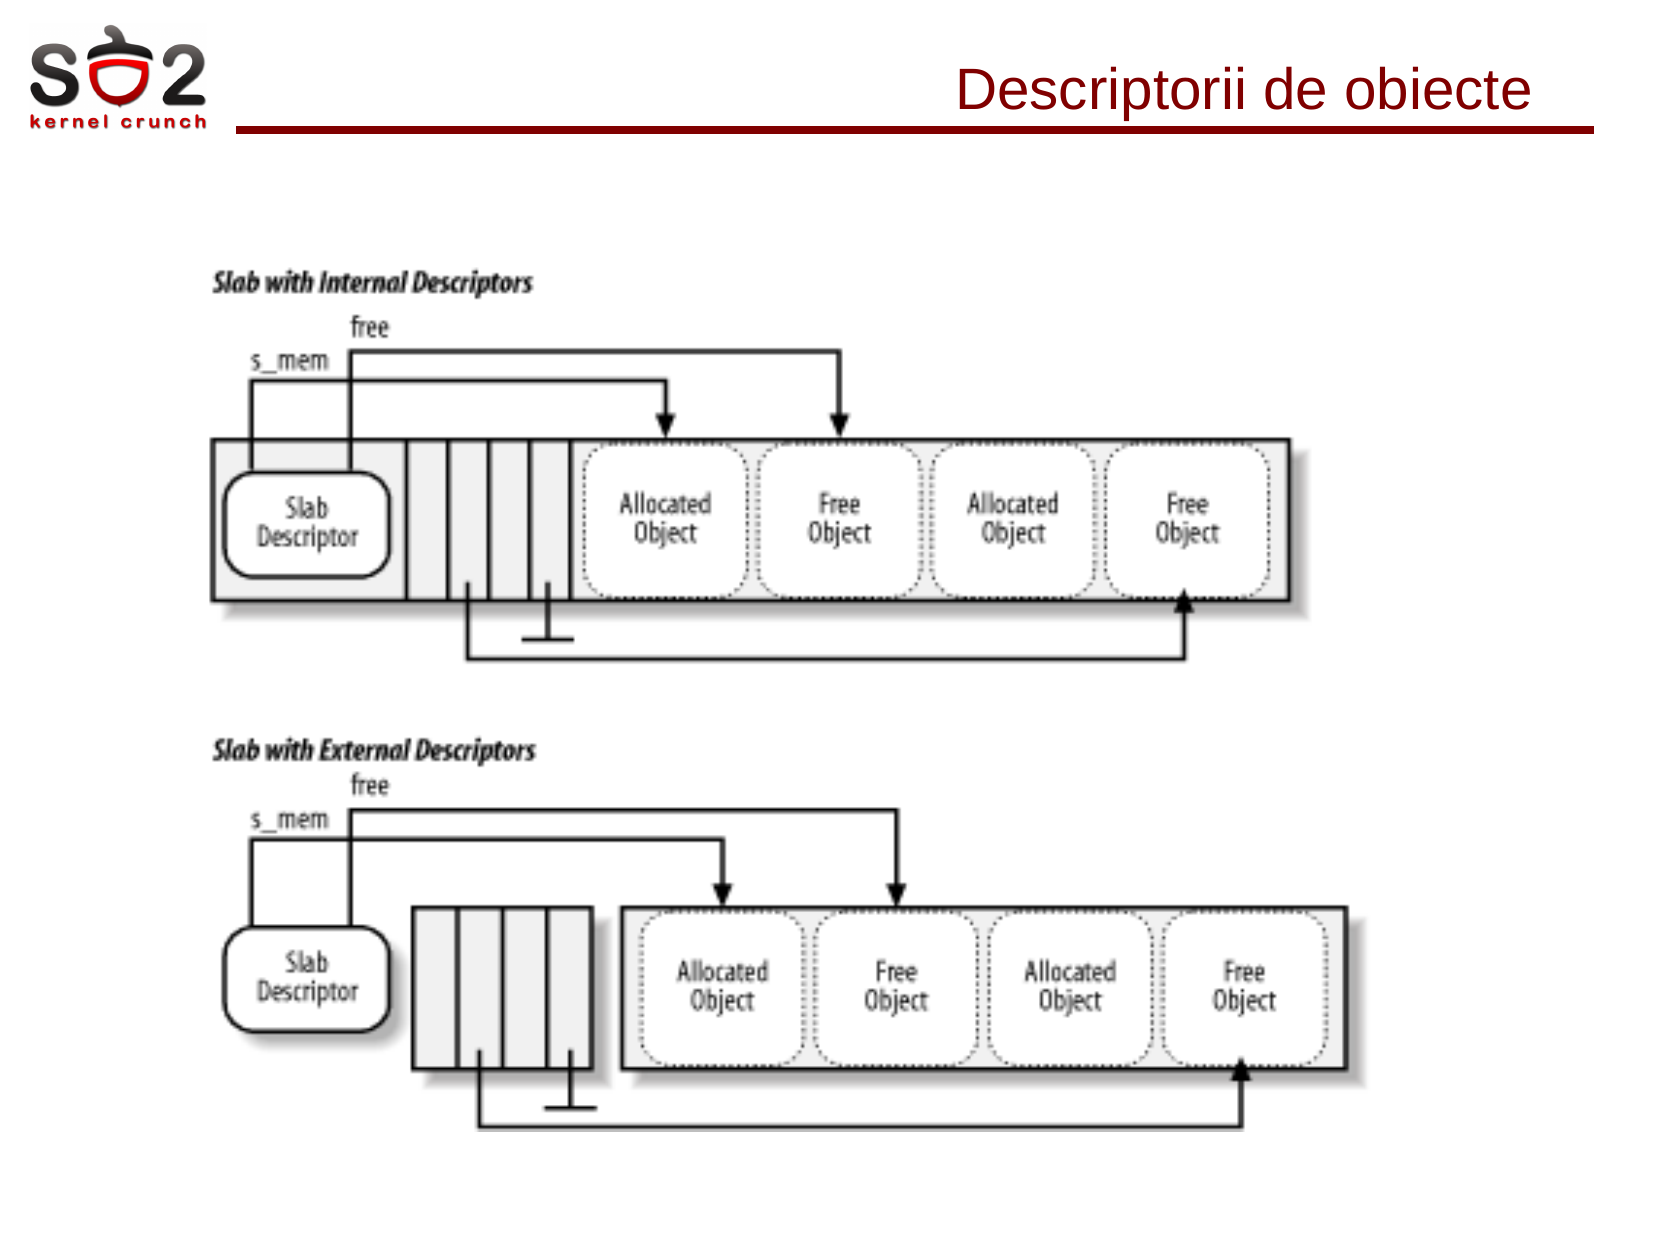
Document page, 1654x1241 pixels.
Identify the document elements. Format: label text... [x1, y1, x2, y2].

title Descriptorii de obiecte [121, 1, 1534, 178]
picture [29, 23, 121, 130]
picture [208, 266, 1373, 1132]
